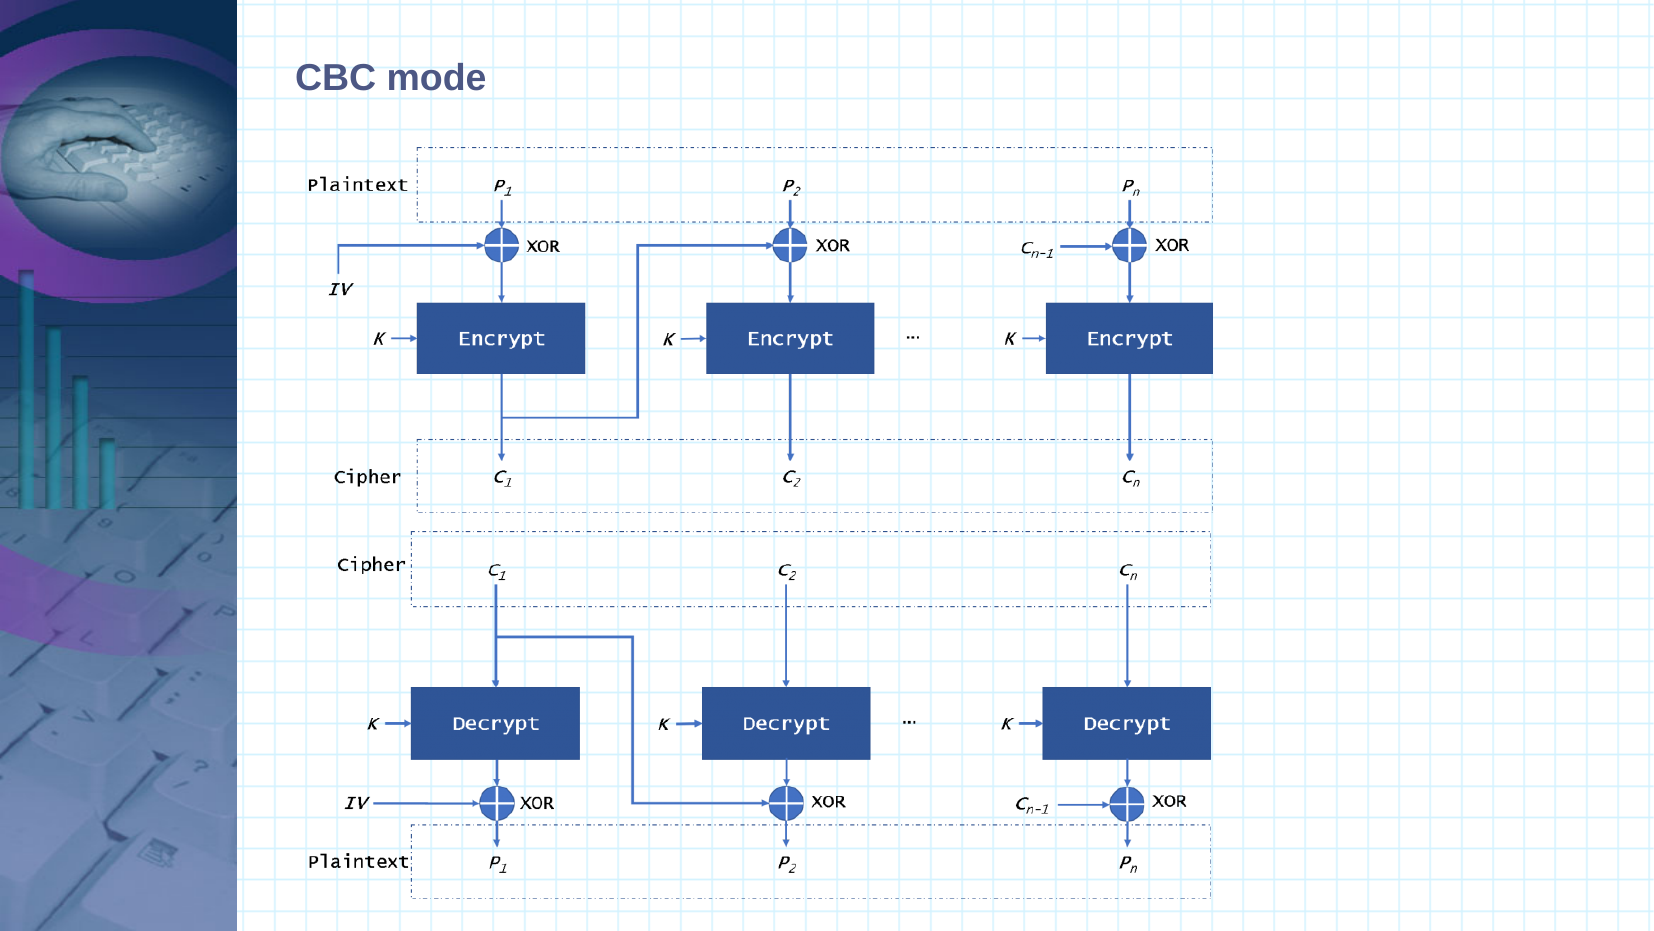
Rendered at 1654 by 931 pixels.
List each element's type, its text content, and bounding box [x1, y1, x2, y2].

title CBC mode [295, 0, 1654, 156]
picture [0, 0, 1654, 931]
